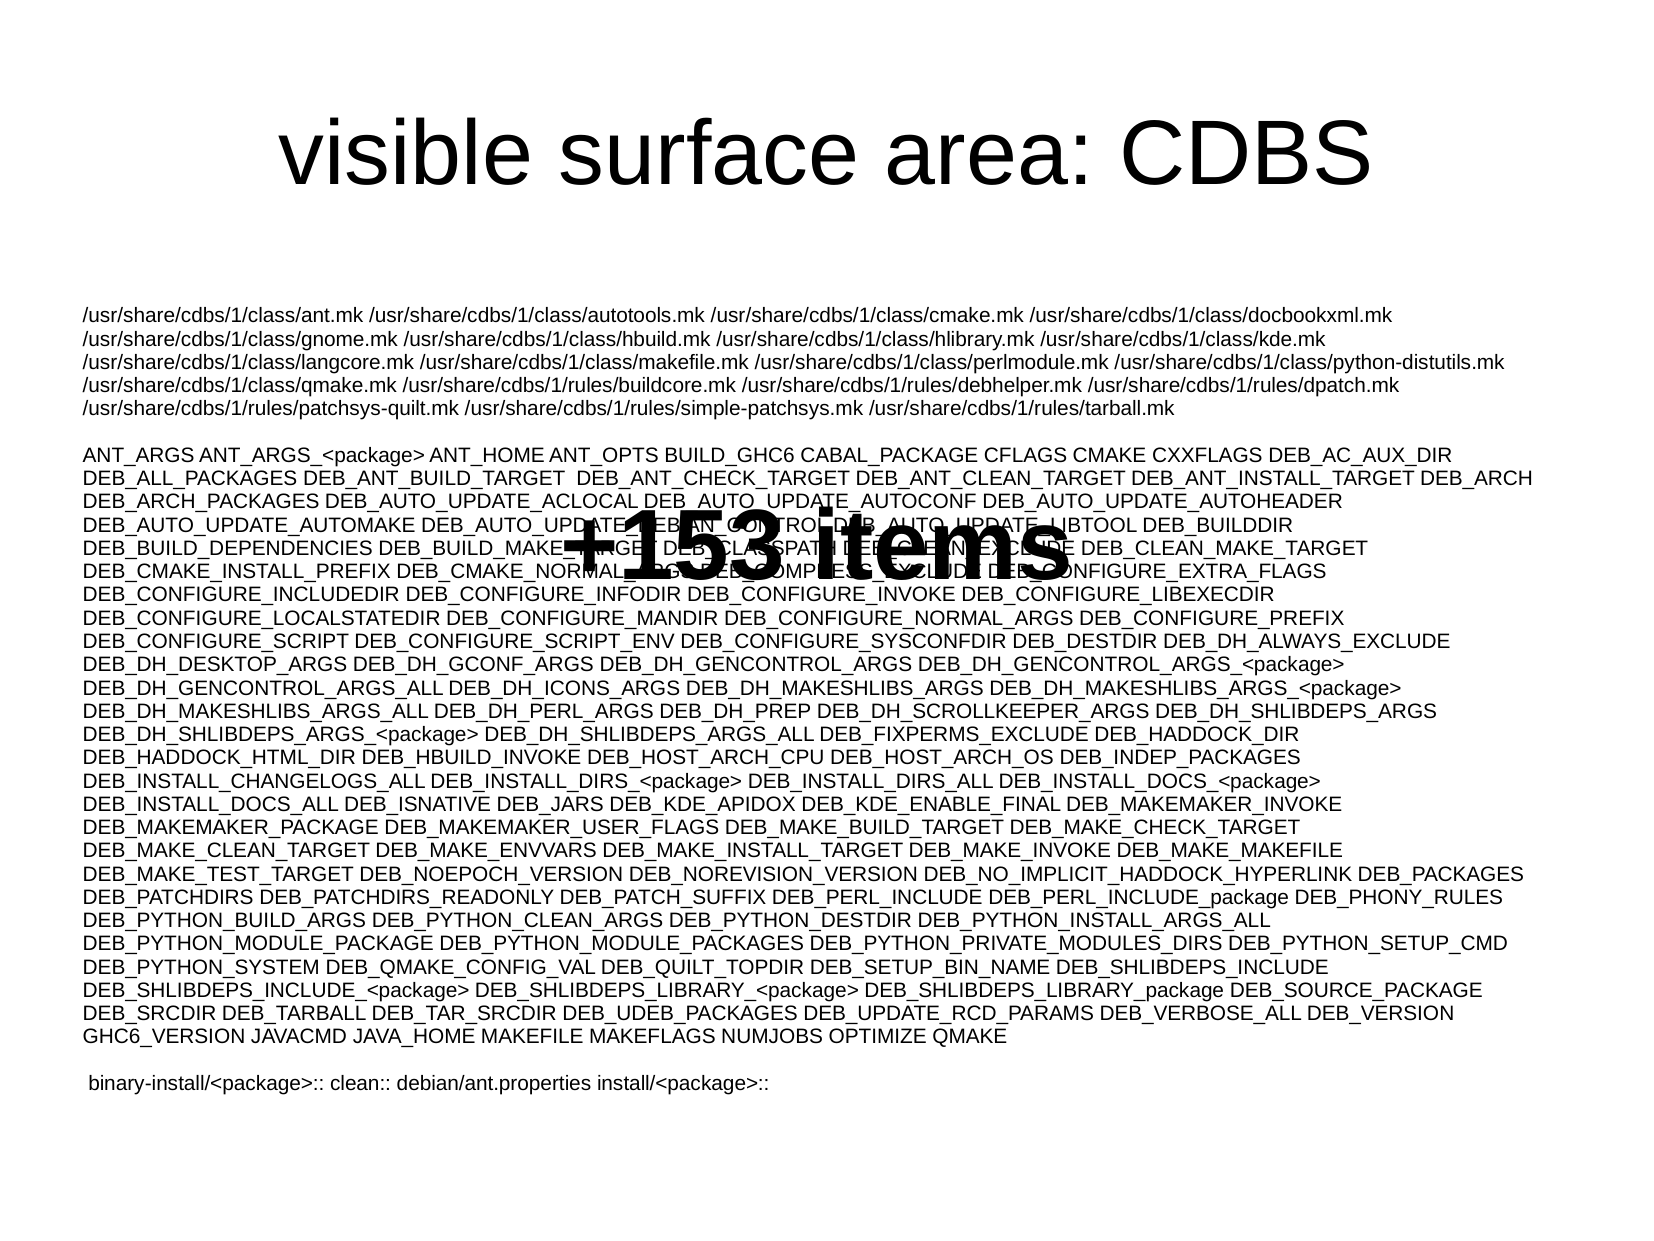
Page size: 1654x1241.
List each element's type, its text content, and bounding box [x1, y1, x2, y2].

subtitle /usr/share/cdbs/1/class/ant.mk /usr/share/cdbs/1/class/autotools.mk /usr/share/cdbs/1/class/cmake.mk /usr/share/cdbs/1/class/docbookxml.mk /usr/share/cdbs/1/class/gnome.mk /usr/share/cdbs/1/class/hbuild.mk /usr/share/cdbs/1/class/hlibrary.mk /usr/share/cdbs/1/class/kde.mk /usr/share/cdbs/1/class/langcore.mk /usr/share/cdbs/1/class/makefile.mk /usr/share/cdbs/1/class/perlmodule.mk /usr/share/cdbs/1/class/python-distutils.mk /usr/share/cdbs/1/class/qmake.mk /usr/share/cdbs/1/rules/buildcore.mk /usr/share/cdbs/1/rules/debhelper.mk /usr/share/cdbs/1/rules/dpatch.mk /usr/share/cdbs/1/rules/patchsys-quilt.mk /usr/share/cdbs/1/rules/simple-patchsys.mk /usr/share/cdbs/1/rules/tarball.mk ANT_ARGS ANT_ARGS_<package> ANT_HOME ANT_OPTS BUILD_GHC6 CABAL_PACKAGE CFLAGS CMAKE CXXFLAGS DEB_AC_AUX_DIR DEB_ALL_PACKAGES DEB_ANT_BUILD_TARGET DEB_ANT_CHECK_TARGET DEB_ANT_CLEAN_TARGET DEB_ANT_INSTALL_TARGET DEB_ARCH DEB_ARCH_PACKAGES DEB_AUTO_UPDATE_ACLOCAL DEB_AUTO_UPDATE_AUTOCONF DEB_AUTO_UPDATE_AUTOHEADER DEB_AUTO_UPDATE_AUTOMAKE DEB_AUTO_UPDATE_DEBIAN_CONTROL DEB_AUTO_UPDATE_LIBTOOL DEB_BUILDDIR DEB_BUILD_DEPENDENCIES DEB_BUILD_MAKE_TARGET DEB_CLASSPATH DEB_CLEAN_EXCLUDE DEB_CLEAN_MAKE_TARGET DEB_CMAKE_INSTALL_PREFIX DEB_CMAKE_NORMAL_ARGS DEB_COMPRESS_EXCLUDE DEB_CONFIGURE_EXTRA_FLAGS DEB_CONFIGURE_INCLUDEDIR DEB_CONFIGURE_INFODIR DEB_CONFIGURE_INVOKE DEB_CONFIGURE_LIBEXECDIR DEB_CONFIGURE_LOCALSTATEDIR DEB_CONFIGURE_MANDIR DEB_CONFIGURE_NORMAL_ARGS DEB_CONFIGURE_PREFIX DEB_CONFIGURE_SCRIPT DEB_CONFIGURE_SCRIPT_ENV DEB_CONFIGURE_SYSCONFDIR DEB_DESTDIR DEB_DH_ALWAYS_EXCLUDE DEB_DH_DESKTOP_ARGS DEB_DH_GCONF_ARGS DEB_DH_GENCONTROL_ARGS DEB_DH_GENCONTROL_ARGS_<package> DEB_DH_GENCONTROL_ARGS_ALL DEB_DH_ICONS_ARGS DEB_DH_MAKESHLIBS_ARGS DEB_DH_MAKESHLIBS_ARGS_<package> DEB_DH_MAKESHLIBS_ARGS_ALL DEB_DH_PERL_ARGS DEB_DH_PREP DEB_DH_SCROLLKEEPER_ARGS DEB_DH_SHLIBDEPS_ARGS DEB_DH_SHLIBDEPS_ARGS_<package> DEB_DH_SHLIBDEPS_ARGS_ALL DEB_FIXPERMS_EXCLUDE DEB_HADDOCK_DIR DEB_HADDOCK_HTML_DIR DEB_HBUILD_INVOKE DEB_HOST_ARCH_CPU DEB_HOST_ARCH_OS DEB_INDEP_PACKAGES DEB_INSTALL_CHANGELOGS_ALL DEB_INSTALL_DIRS_<package> DEB_INSTALL_DIRS_ALL DEB_INSTALL_DOCS_<package> DEB_INSTALL_DOCS_ALL DEB_ISNATIVE DEB_JARS DEB_KDE_APIDOX DEB_KDE_ENABLE_FINAL DEB_MAKEMAKER_INVOKE DEB_MAKEMAKER_PACKAGE DEB_MAKEMAKER_USER_FLAGS DEB_MAKE_BUILD_TARGET DEB_MAKE_CHECK_TARGET DEB_MAKE_CLEAN_TARGET DEB_MAKE_ENVVARS DEB_MAKE_INSTALL_TARGET DEB_MAKE_INVOKE DEB_MAKE_MAKEFILE DEB_MAKE_TEST_TARGET DEB_NOEPOCH_VERSION DEB_NOREVISION_VERSION DEB_NO_IMPLICIT_HADDOCK_HYPERLINK DEB_PACKAGES DEB_PATCHDIRS DEB_PATCHDIRS_READONLY DEB_PATCH_SUFFIX DEB_PERL_INCLUDE DEB_PERL_INCLUDE_package DEB_PHONY_RULES DEB_PYTHON_BUILD_ARGS DEB_PYTHON_CLEAN_ARGS DEB_PYTHON_DESTDIR DEB_PYTHON_INSTALL_ARGS_ALL DEB_PYTHON_MODULE_PACKAGE DEB_PYTHON_MODULE_PACKAGES DEB_PYTHON_PRIVATE_MODULES_DIRS DEB_PYTHON_SETUP_CMD DEB_PYTHON_SYSTEM DEB_QMAKE_CONFIG_VAL DEB_QUILT_TOPDIR DEB_SETUP_BIN_NAME DEB_SHLIBDEPS_INCLUDE DEB_SHLIBDEPS_INCLUDE_<package> DEB_SHLIBDEPS_LIBRARY_<package> DEB_SHLIBDEPS_LIBRARY_package DEB_SOURCE_PACKAGE DEB_SRCDIR DEB_TARBALL DEB_TAR_SRCDIR DEB_UDEB_PACKAGES DEB_UPDATE_RCD_PARAMS DEB_VERBOSE_ALL DEB_VERSION GHC6_VERSION JAVACMD JAVA_HOME MAKEFILE MAKEFLAGS NUMJOBS OPTIMIZE QMAKE binary-install/<package>:: clean:: debian/ant.properties install/<package>:: [82, 297, 1571, 1102]
text_box +153 items [545, 481, 1150, 775]
title visible surface area: CDBS [82, 56, 1571, 250]
